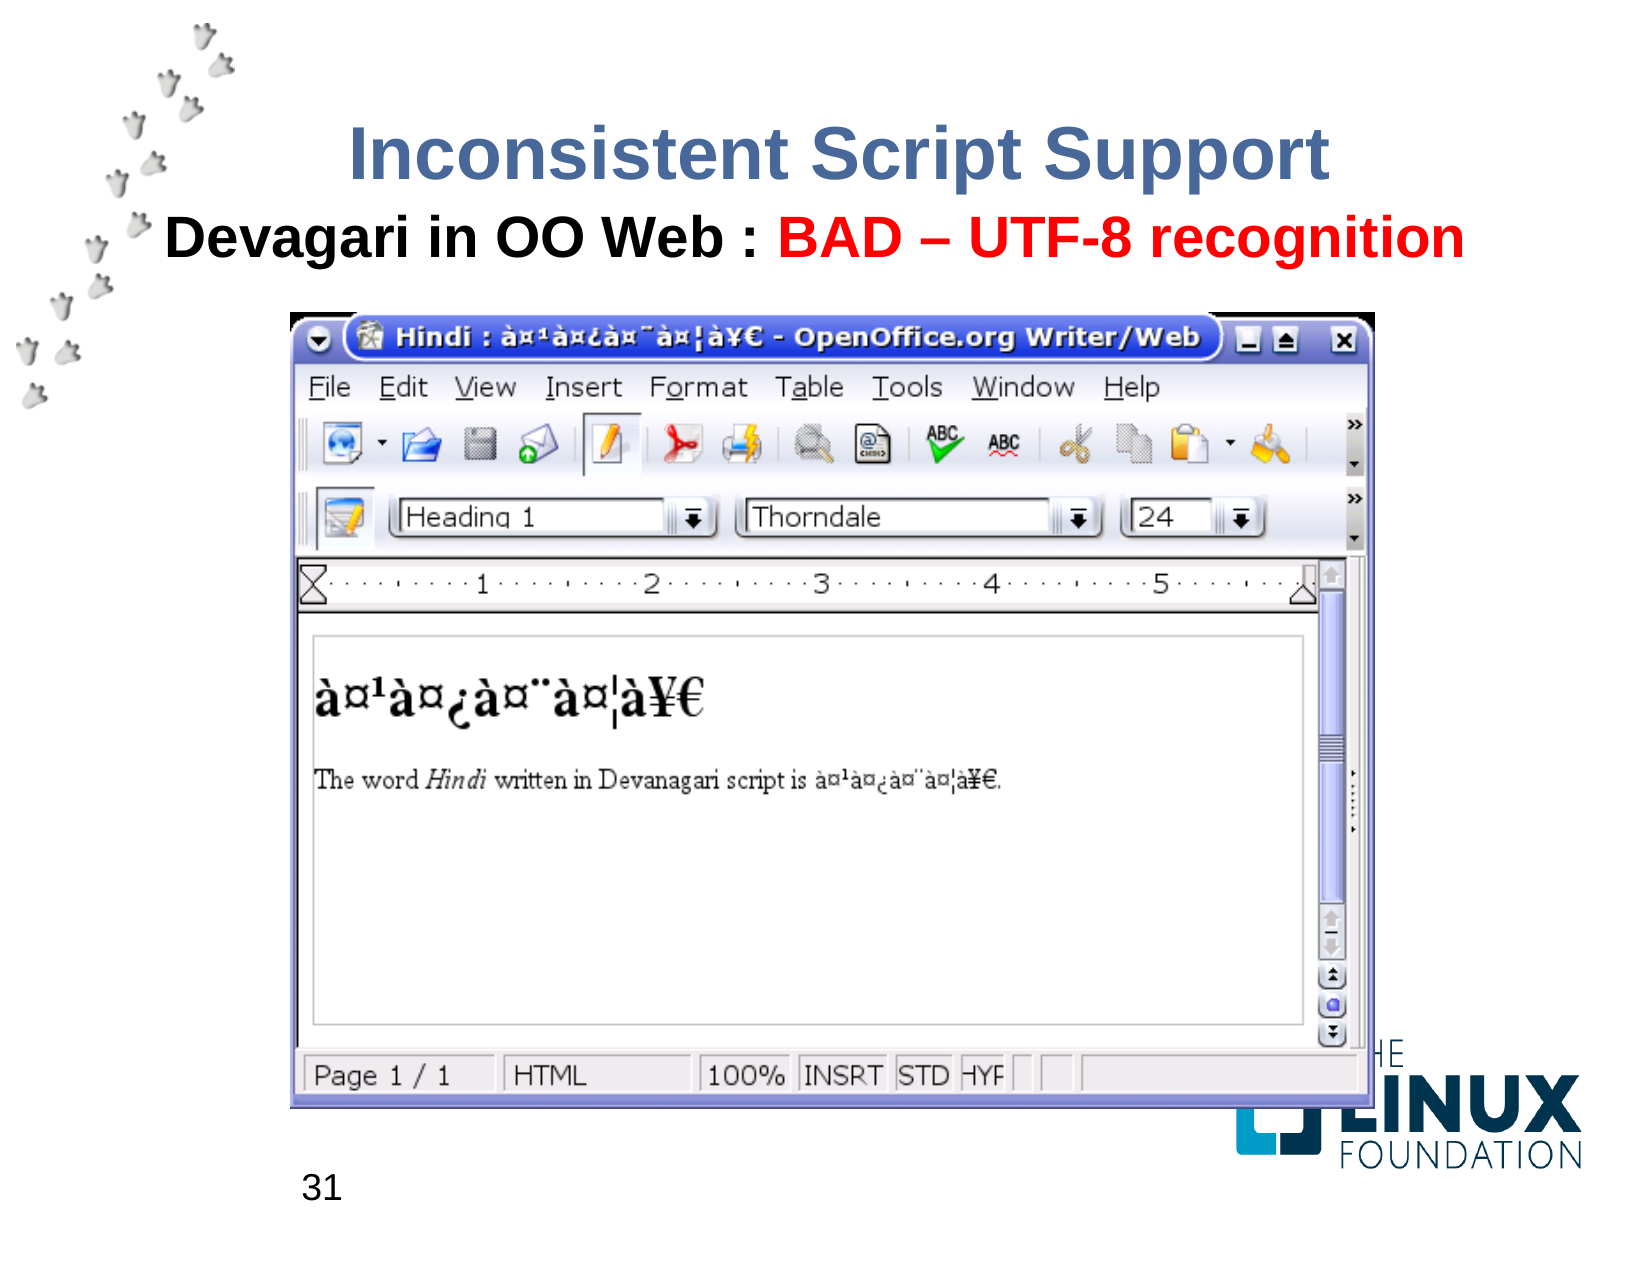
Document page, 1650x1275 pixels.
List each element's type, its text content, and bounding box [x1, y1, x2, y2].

picture [290, 312, 1613, 1200]
text_box Devagari in OO Web : BAD – UTF-8 recognition [150, 201, 1538, 282]
picture [16, 23, 235, 430]
title Inconsistent Script Support [150, 96, 1530, 201]
